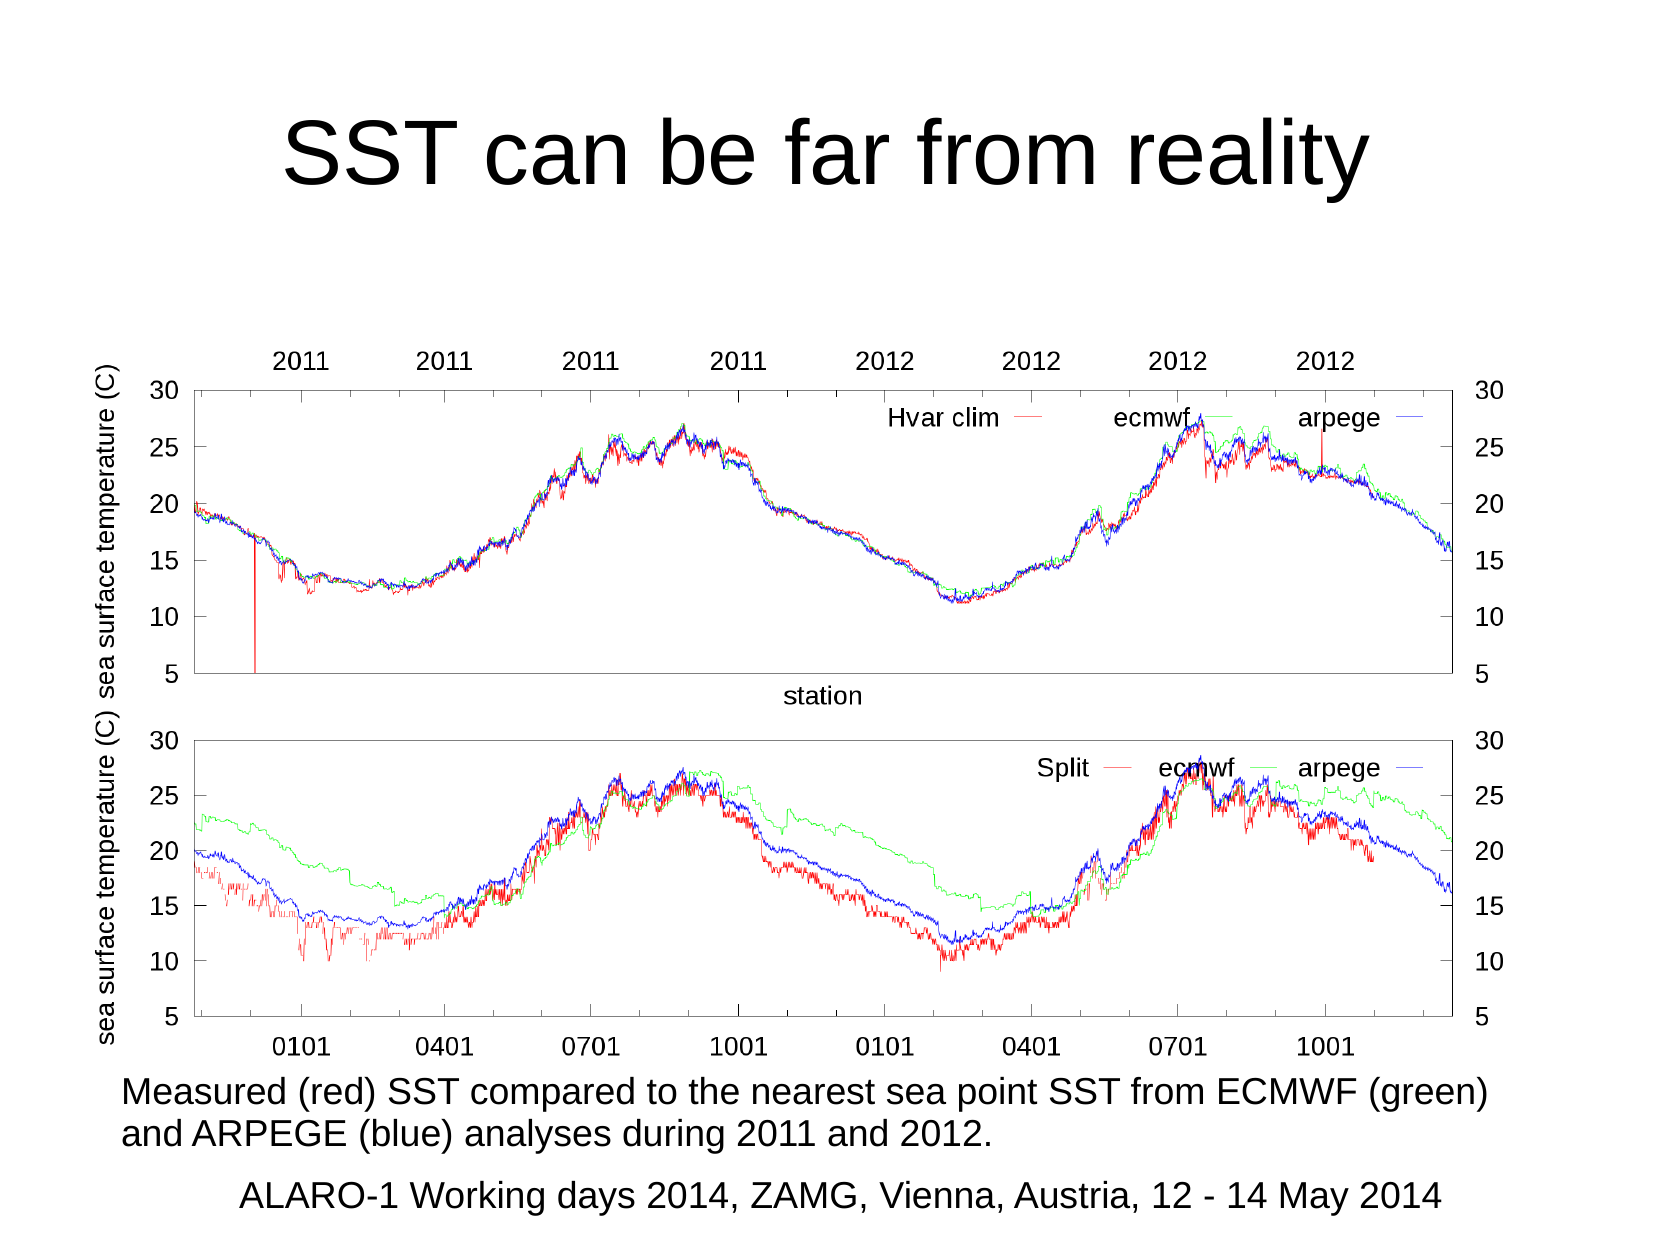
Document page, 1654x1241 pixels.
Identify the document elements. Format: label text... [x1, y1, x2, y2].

text_box ALARO-1 Working days 2014, ZAMG, Vienna, Austria, 12 - 14 May 2014 [224, 1167, 1467, 1225]
title SST can be far from reality [82, 49, 1571, 257]
picture [82, 330, 1571, 1075]
text_box Measured (red) SST compared to the nearest sea point SST from ECMWF (green) and ARPEGE (blue) analyses during 2011 and 2012. [106, 1063, 1524, 1162]
